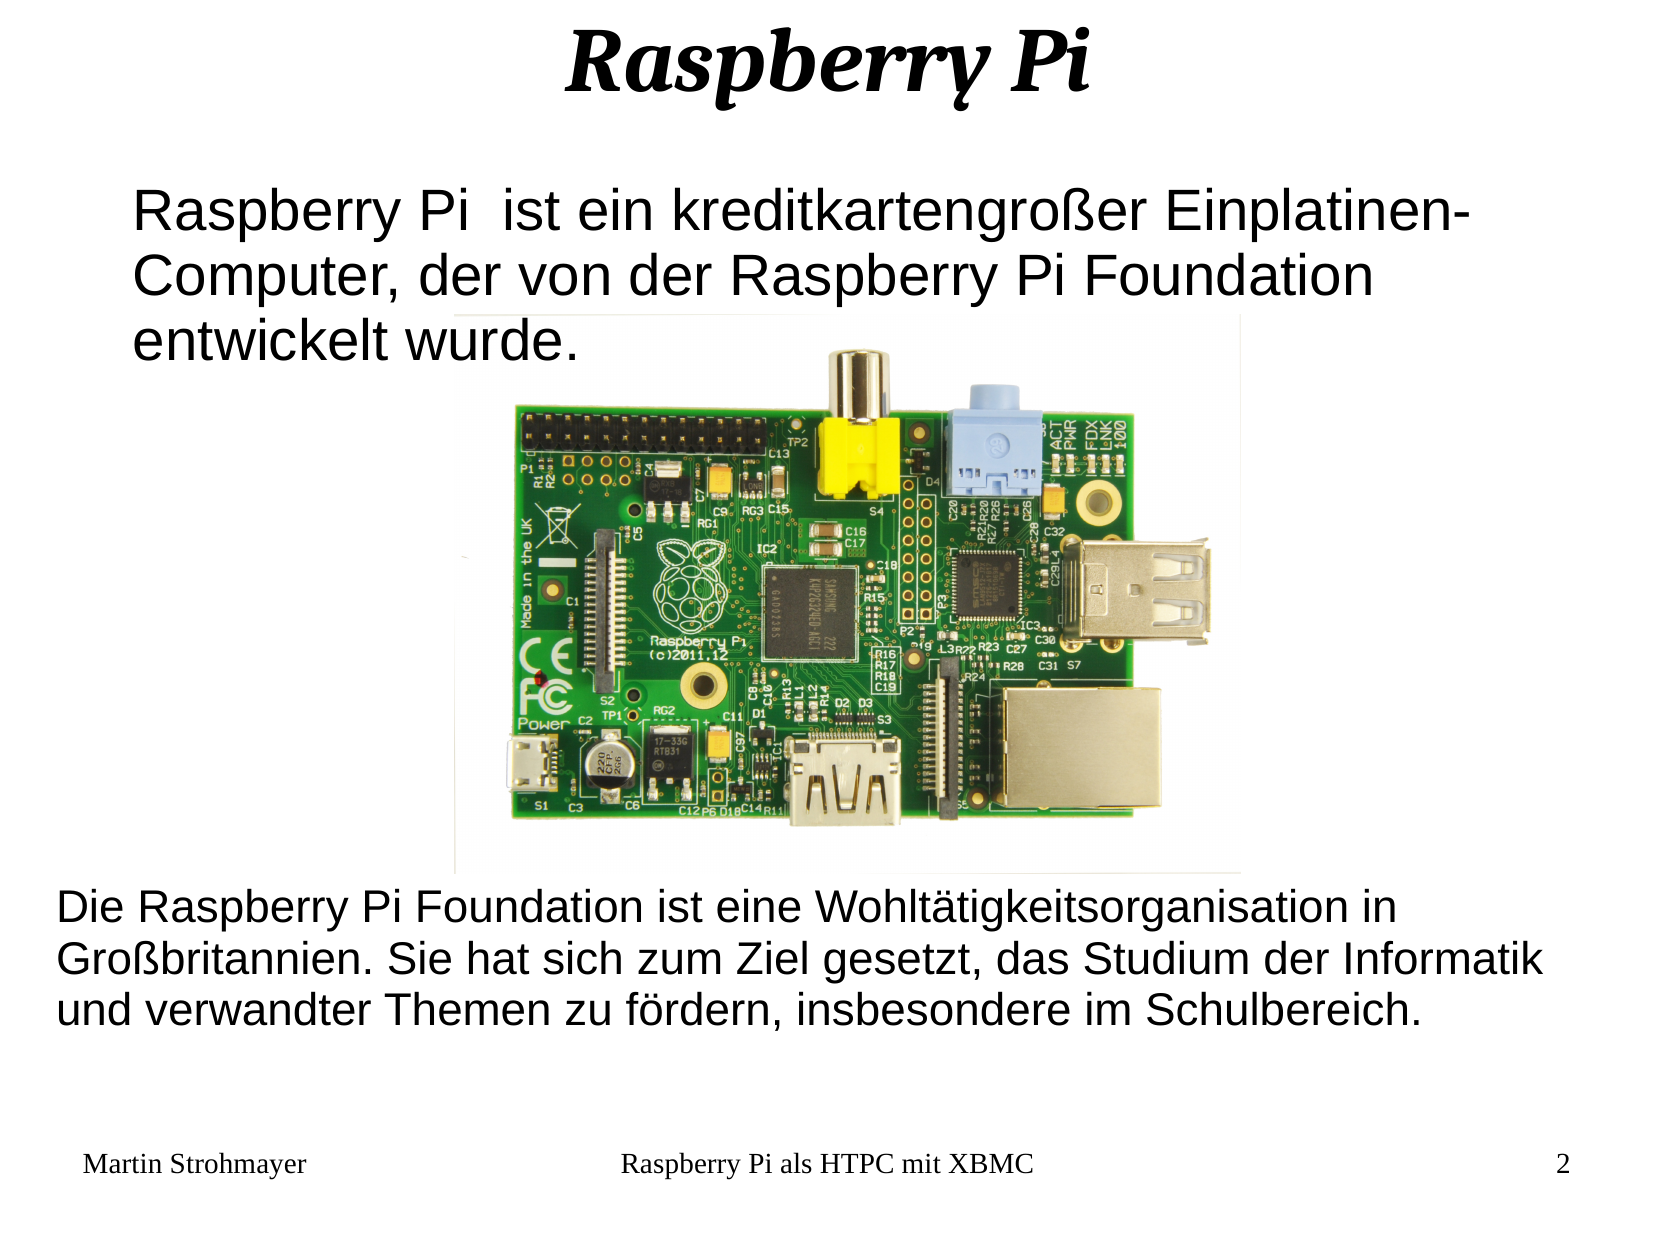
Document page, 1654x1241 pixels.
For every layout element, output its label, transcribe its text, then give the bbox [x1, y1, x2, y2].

picture [454, 390, 1241, 874]
text_box Raspberry Pi ist ein kreditkartengroßer Einplatinen-Computer, der von der Raspberry Pi Foundation entwickelt wurde. [35, 170, 1577, 390]
text_box Die Raspberry Pi Foundation ist eine Wohltätigkeitsorganisation in Großbritannien. Sie hat sich zum Ziel gesetzt, das Studium der Informatik und verwandter Themen zu fördern, insbesondere im Schulbereich. [41, 874, 1607, 1052]
title Raspberry Pi [3, 7, 1654, 116]
